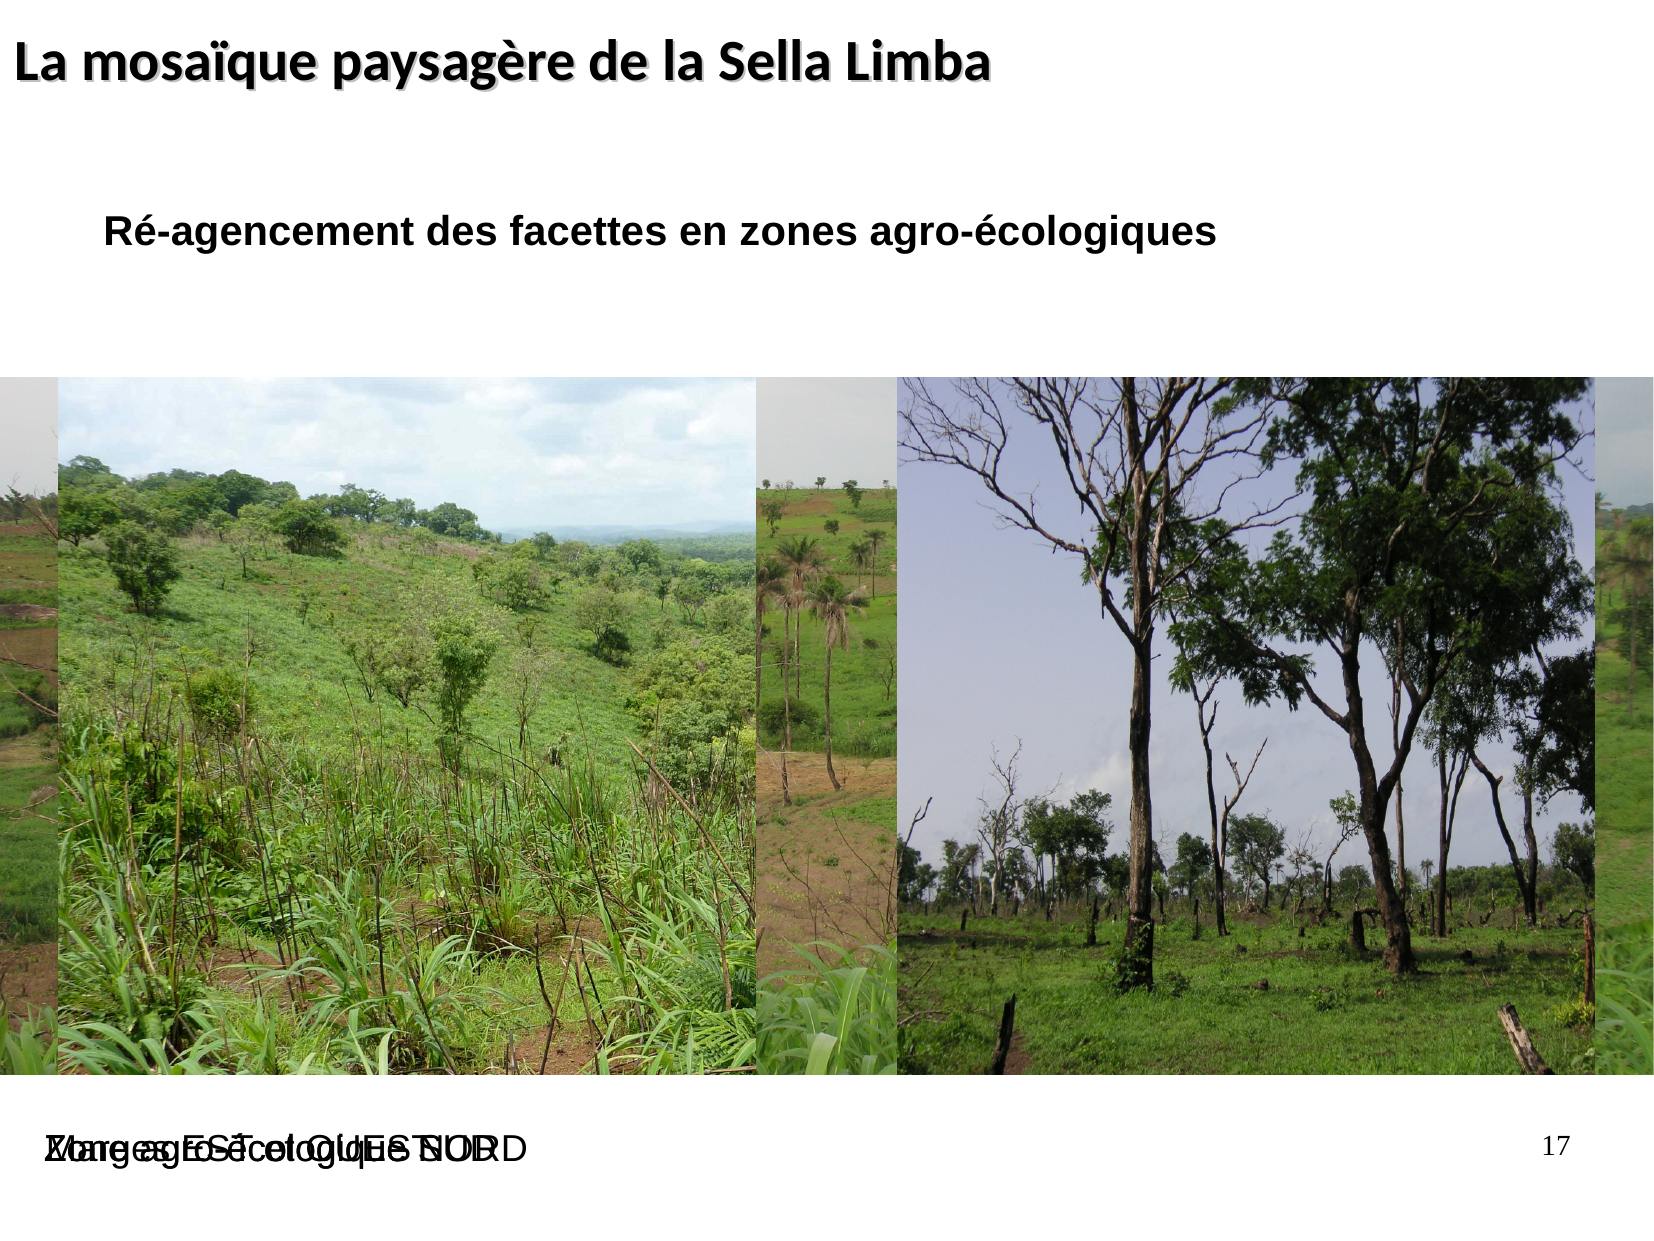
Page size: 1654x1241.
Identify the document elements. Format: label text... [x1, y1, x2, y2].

text_box La mosaïque paysagère de la Sella Limba [0, 0, 1489, 87]
text_box Marges EST et OUEST [31, 1099, 792, 1158]
text_box Ré-agencement des facettes en zones agro-écologiques [88, 177, 1592, 274]
picture [0, 377, 1654, 1075]
